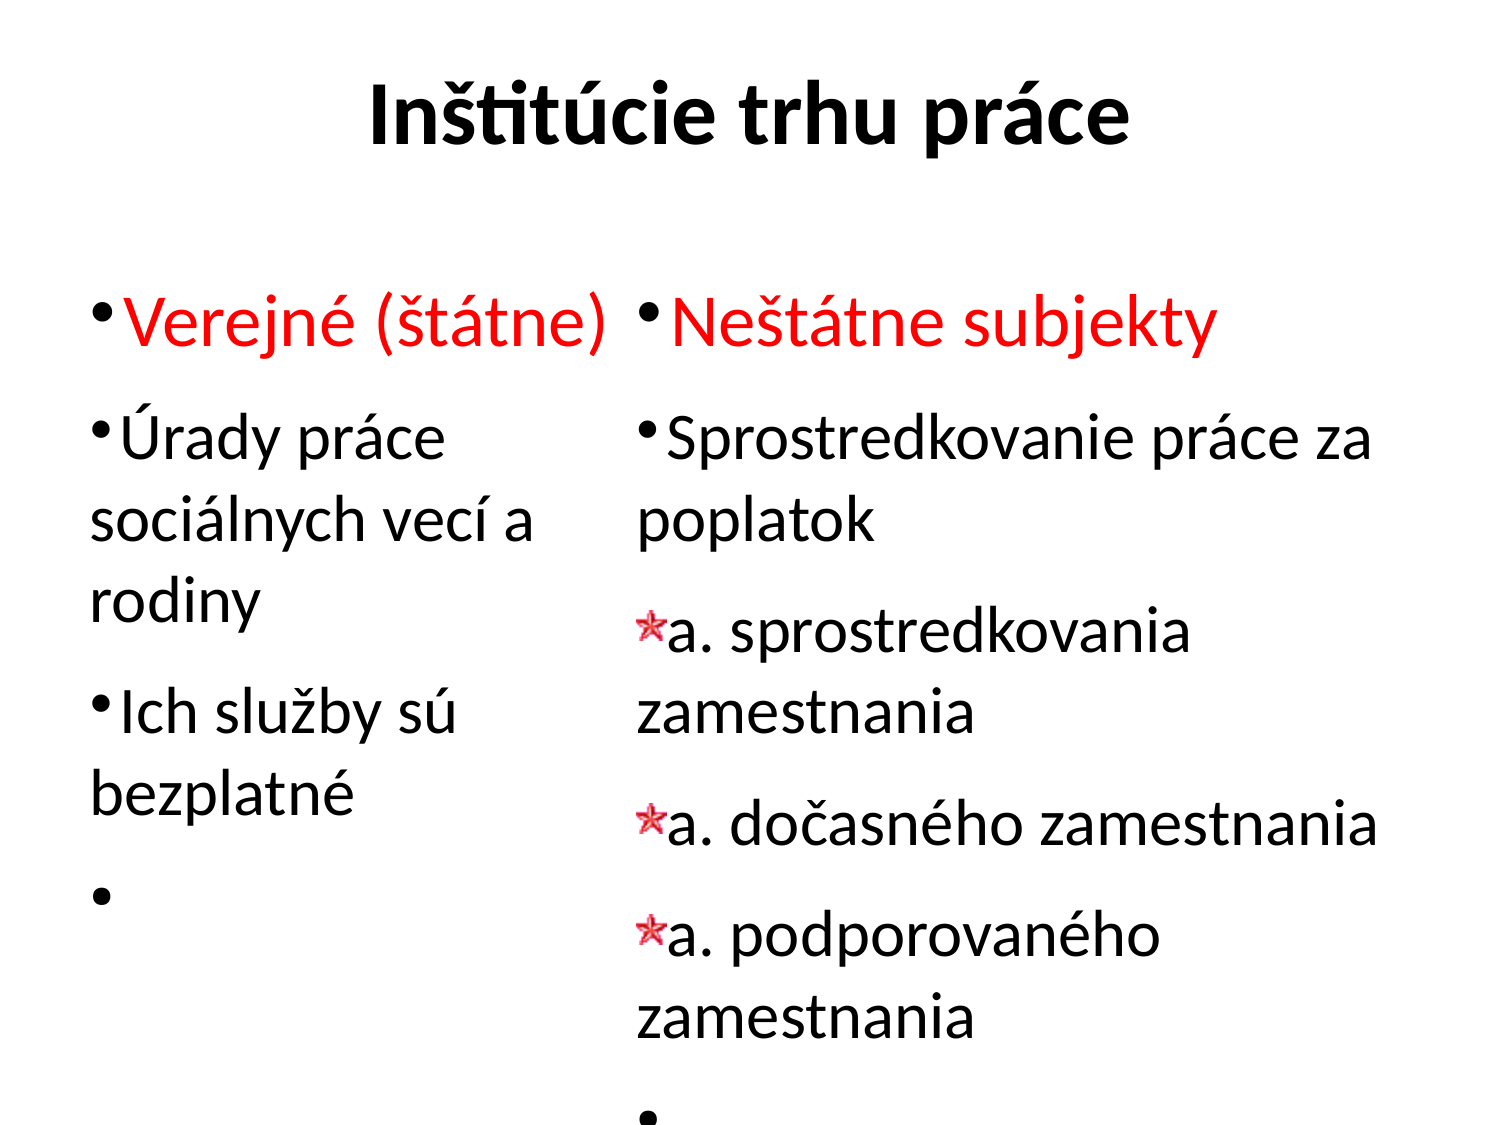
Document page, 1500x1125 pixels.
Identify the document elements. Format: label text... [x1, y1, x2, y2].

title Inštitúcie trhu práce [75, 45, 1425, 233]
list Verejné (štátne) Úrady práce sociálnych vecí a rodiny Ich služby sú bezplatné [75, 262, 621, 1005]
list Neštátne subjekty Sprostredkovanie práce za poplatok a. sprostredkovania zamestnania a. dočasného zamestnania a. podporovaného zamestnania [621, 262, 1426, 1005]
